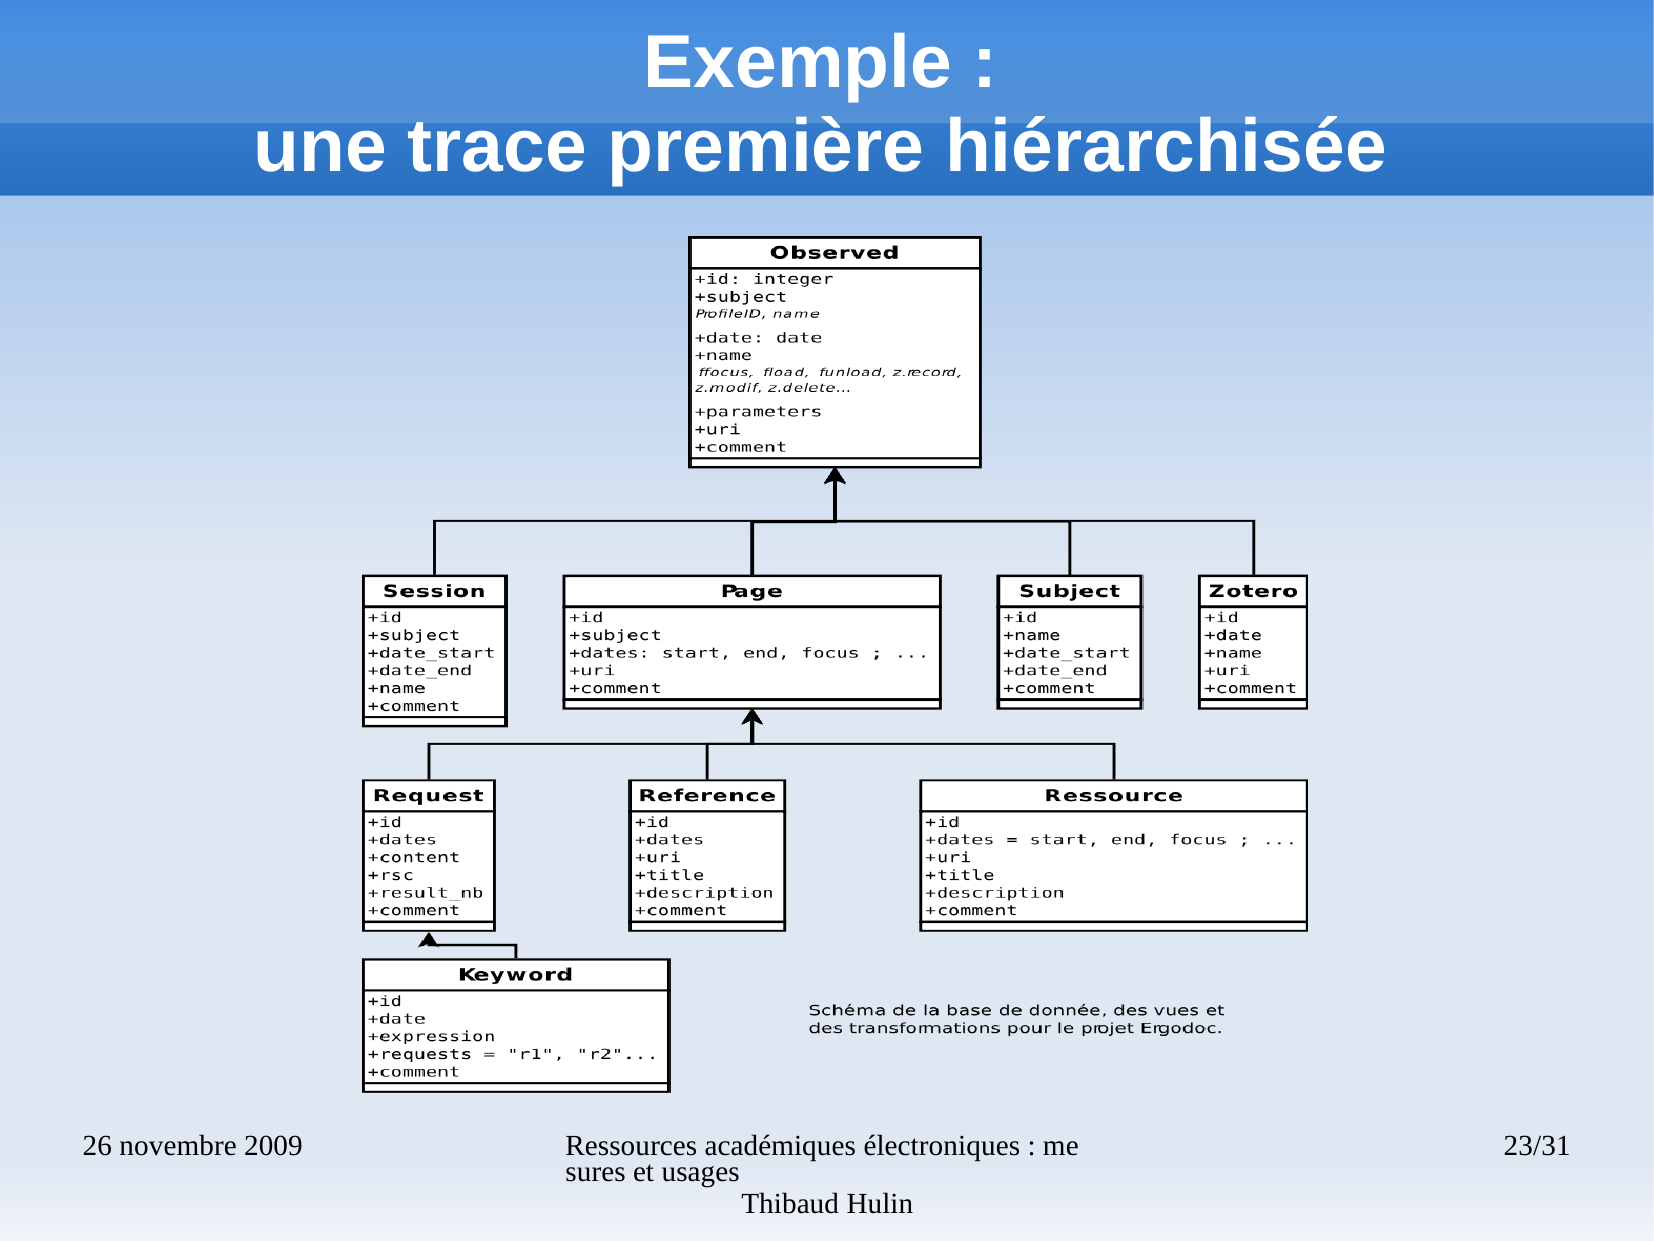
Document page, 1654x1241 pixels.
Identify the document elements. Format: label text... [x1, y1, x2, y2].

picture [0, 0, 1654, 1241]
title Exemple : une trace première hiérarchisée [76, 0, 1565, 208]
